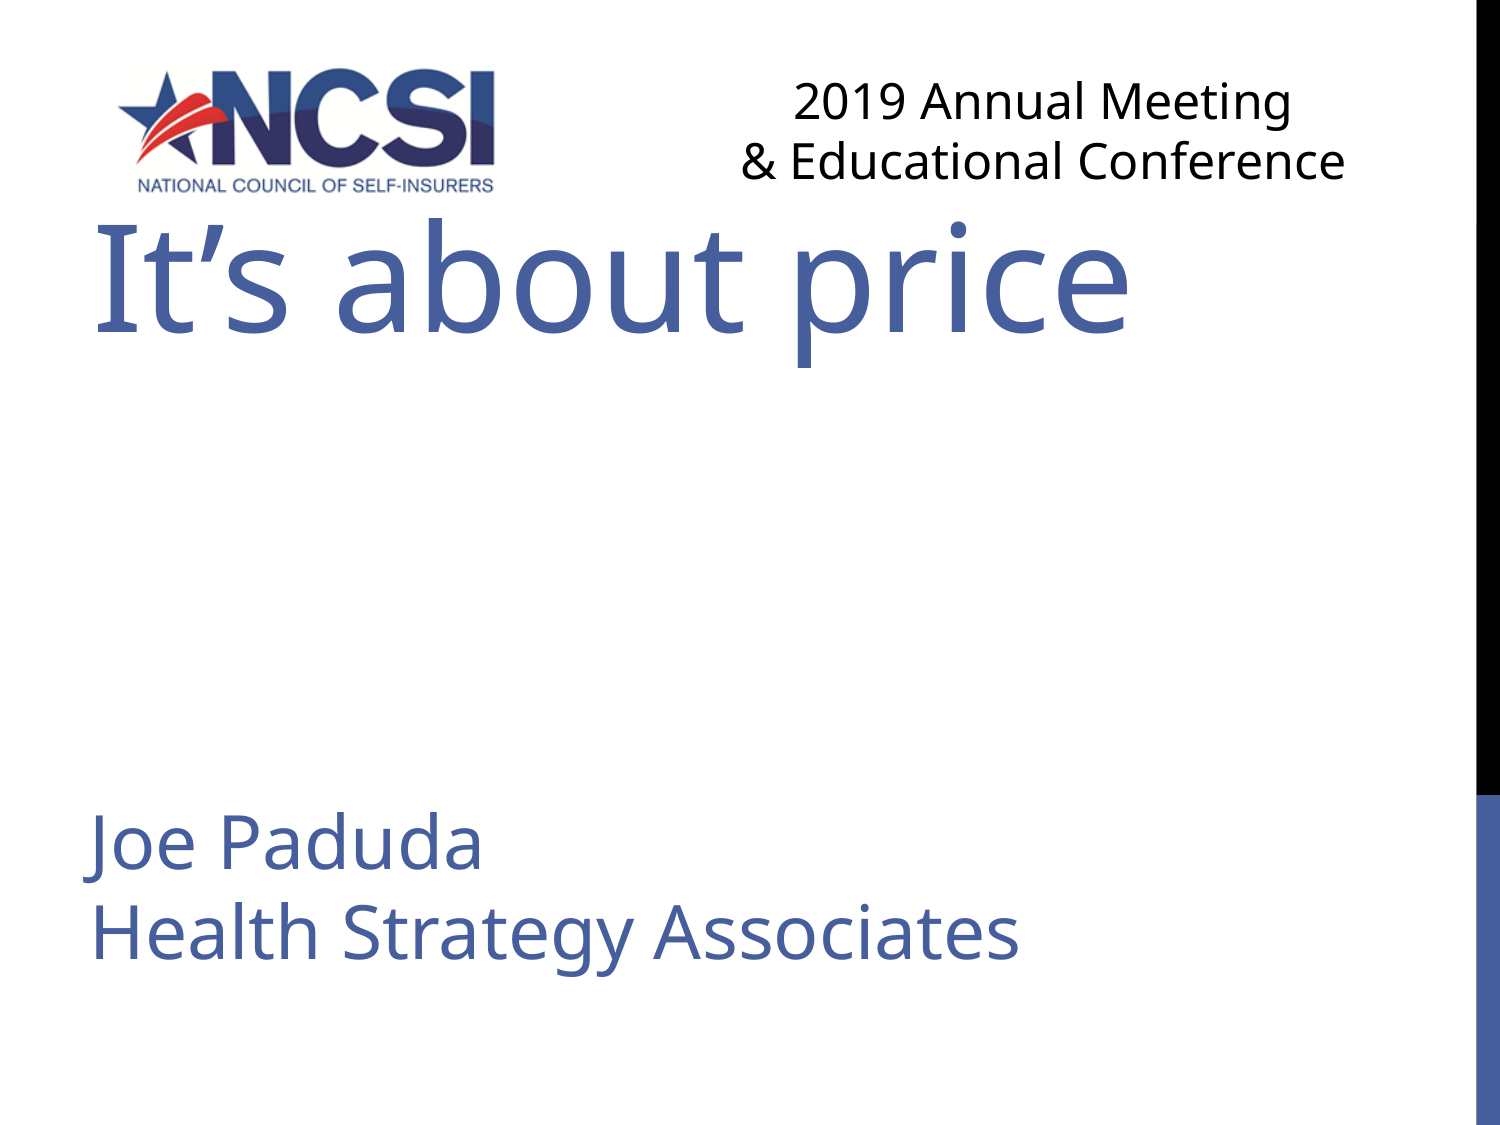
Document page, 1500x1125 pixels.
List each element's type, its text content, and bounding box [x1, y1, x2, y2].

picture [116, 62, 500, 174]
text_box 2019 Annual Meeting & Educational Conference [662, 62, 1425, 198]
title It’s about price [77, 174, 1353, 925]
subtitle Joe Paduda Health Strategy Associates [75, 787, 1200, 938]
